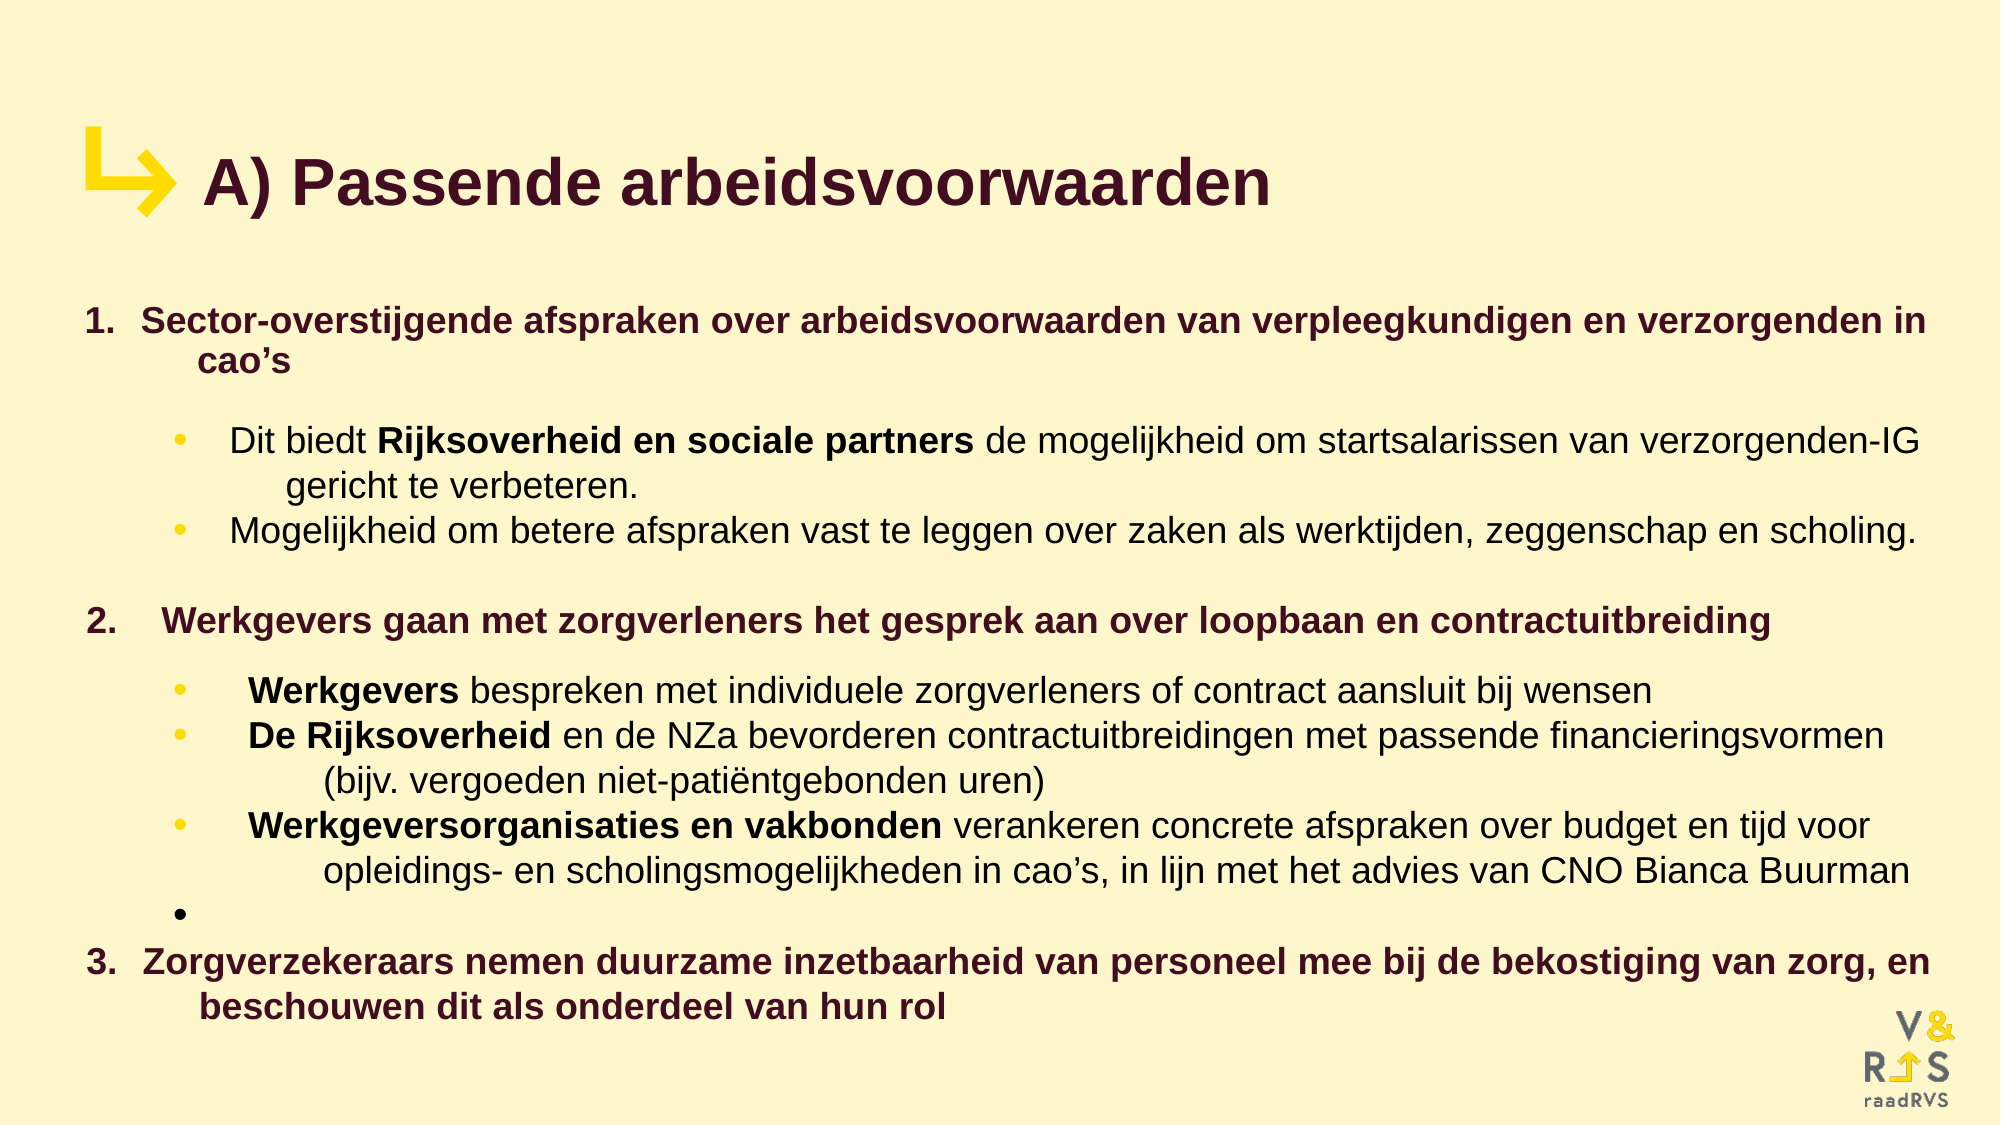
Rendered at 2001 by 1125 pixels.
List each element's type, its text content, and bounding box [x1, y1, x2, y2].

text_box [143, 265, 1857, 1063]
list Sector-overstijgende afspraken over arbeidsvoorwaarden van verpleegkundigen en verzorgenden in cao’s Dit biedt Rijksoverheid en sociale partners de mogelijkheid om startsalarissen van verzorgenden-IG gericht te verbeteren. Mogelijkheid om betere afspraken vast te leggen over zaken als werktijden, zeggenschap en scholing. Werkgevers gaan met zorgverleners het gesprek aan over loopbaan en contractuitbreiding Werkgevers bespreken met individuele zorgverleners of contract aansluit bij wensen De Rijksoverheid en de NZa bevorderen contractuitbreidingen met passende financieringsvormen (bijv. vergoeden niet-patiëntgebonden uren) Werkgeversorganisaties en vakbonden verankeren concrete afspraken over budget en tijd voor opleidings- en scholingsmogelijkheden in cao’s, in lijn met het advies van CNO Bianca Buurman Zorgverzekeraars nemen duurzame inzetbaarheid van personeel mee bij de bekostiging van zorg, en beschouwen dit als onderdeel van hun rol [84, 247, 1955, 1081]
title A) Passende arbeidsvoorwaarden [202, 138, 1916, 230]
